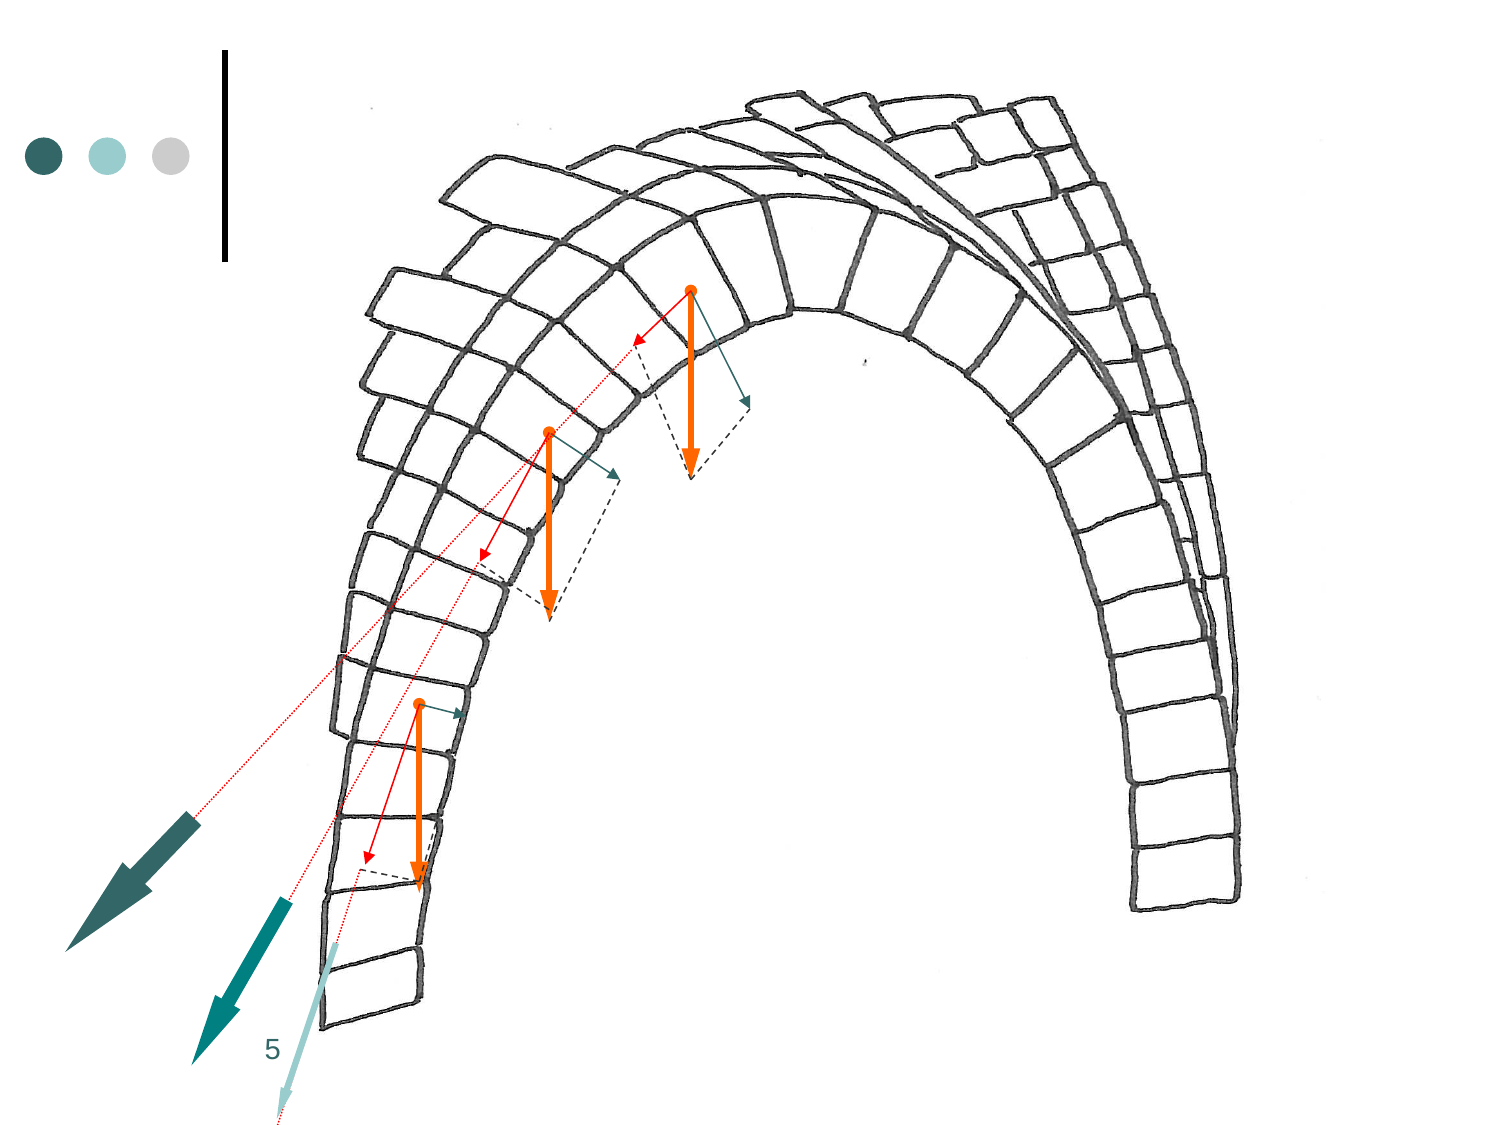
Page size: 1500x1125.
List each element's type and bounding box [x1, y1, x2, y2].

picture [265, 90, 1329, 1038]
text_box [276, 943, 336, 1119]
text_box [65, 818, 194, 952]
text_box [191, 900, 287, 1066]
